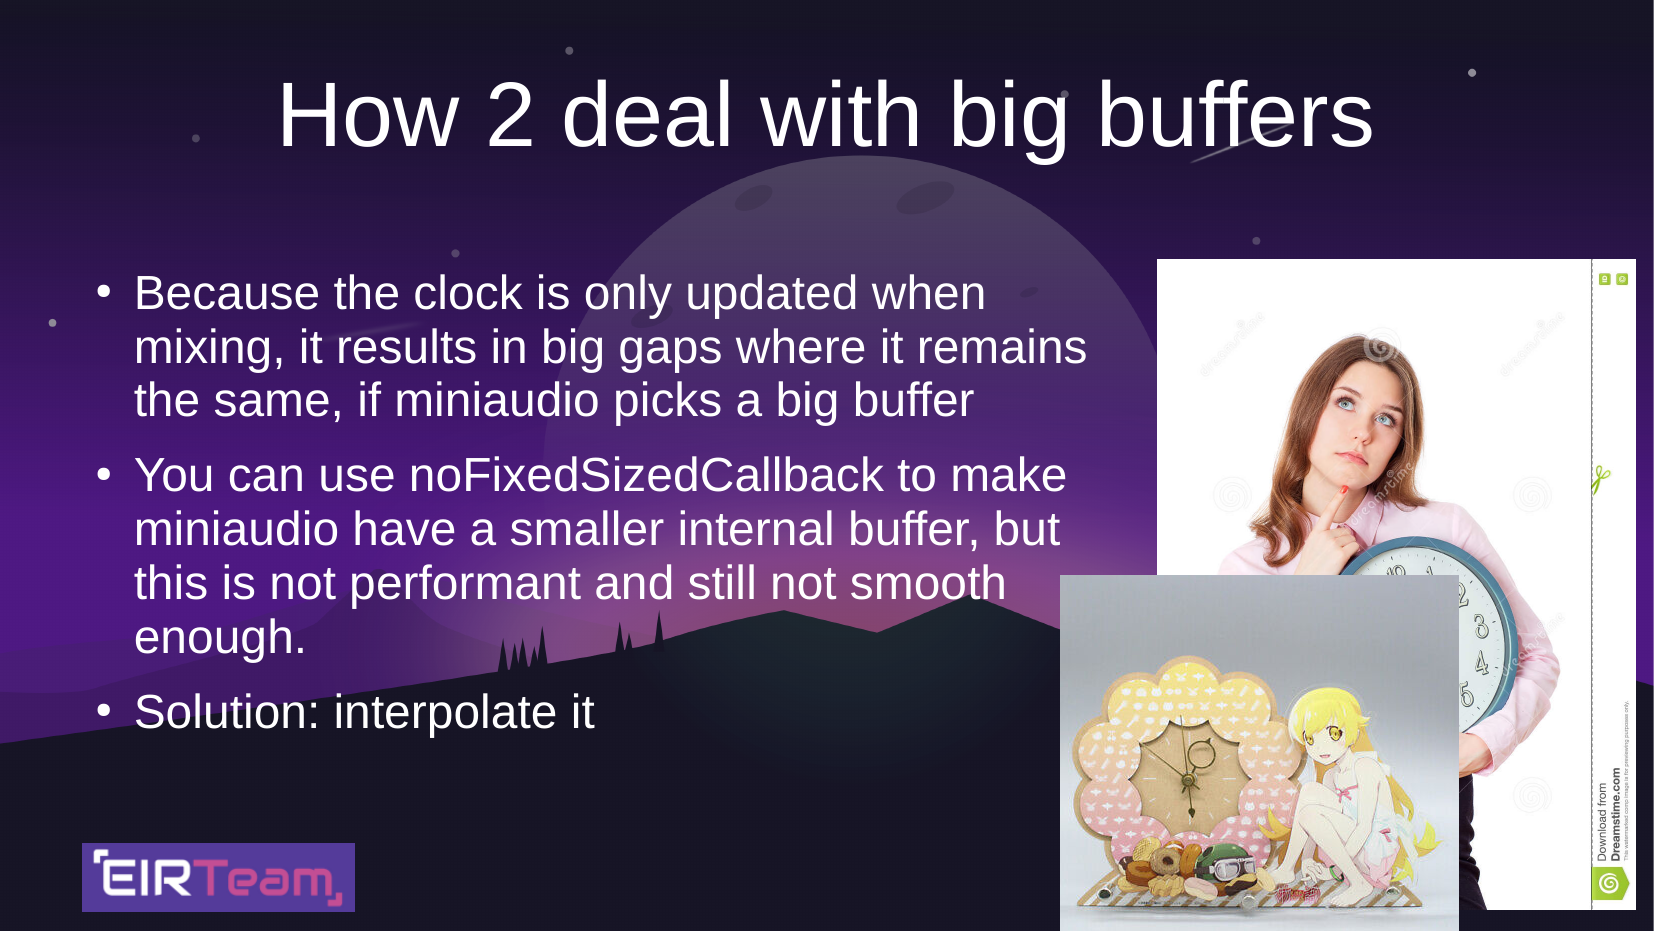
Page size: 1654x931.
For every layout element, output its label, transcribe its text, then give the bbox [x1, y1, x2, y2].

picture [0, 0, 1654, 931]
title How 2 deal with big buffers [82, 37, 1571, 193]
list Because the clock is only updated when mixing, it results in big gaps where it remains the same, if miniaudio picks a big buffer You can use noFixedSizedCallback to make miniaudio have a smaller internal buffer, but this is not performant and still not smooth enough. Solution: interpolate it [82, 265, 1093, 758]
